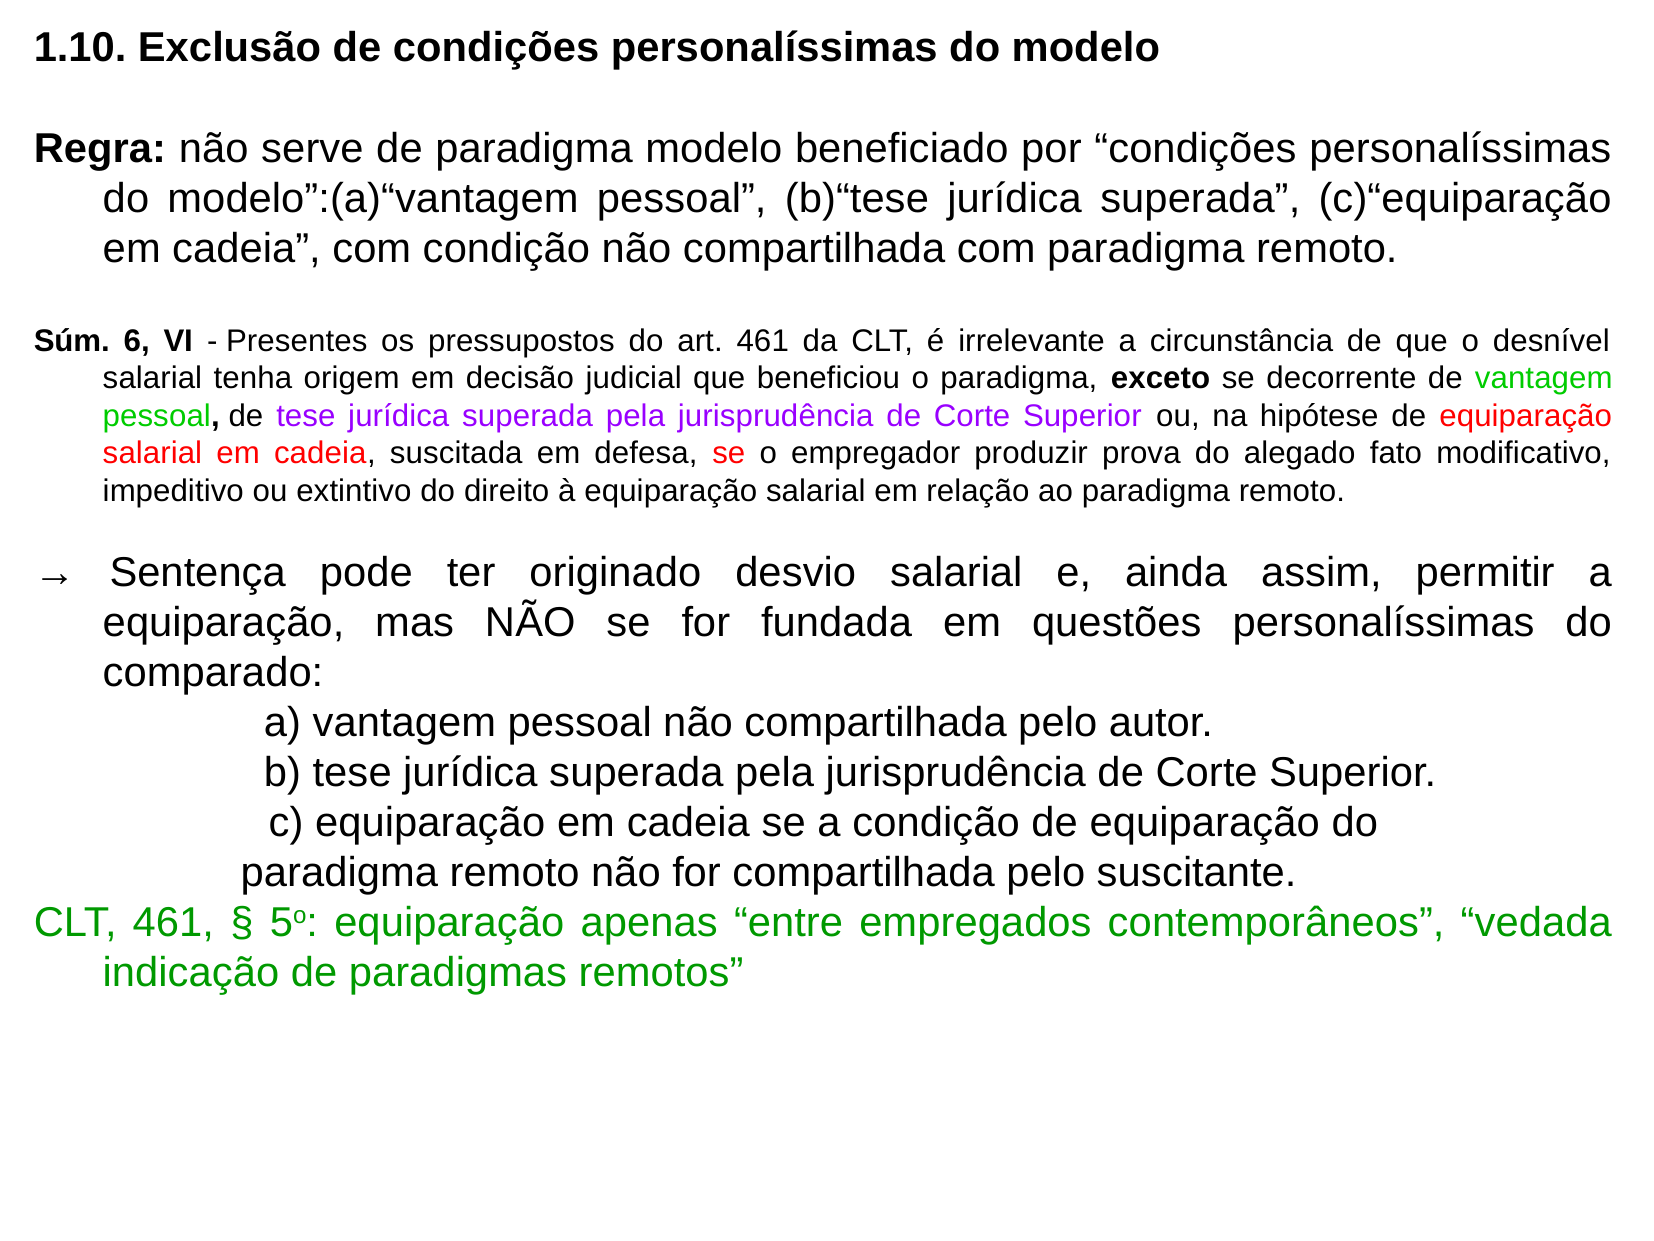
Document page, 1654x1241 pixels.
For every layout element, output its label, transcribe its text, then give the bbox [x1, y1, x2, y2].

text_box 1.10. Exclusão de condições personalíssimas do modelo Regra: não serve de paradigma modelo beneficiado por “condições personalíssimas do modelo”:(a)“vantagem pessoal”, (b)“tese jurídica superada”, (c)“equiparação em cadeia”, com condição não compartilhada com paradigma remoto. Súm. 6, VI - Presentes os pressupostos do art. 461 da CLT, é irrelevante a circunstância de que o desnível salarial tenha origem em decisão judicial que beneficiou o paradigma, exceto se decorrente de vantagem pessoal, de tese jurídica superada pela jurisprudência de Corte Superior ou, na hipótese de equiparação salarial em cadeia, suscitada em defesa, se o empregador produzir prova do alegado fato modificativo, impeditivo ou extintivo do direito à equiparação salarial em relação ao paradigma remoto. → Sentença pode ter originado desvio salarial e, ainda assim, permitir a equiparação, mas NÃO se for fundada em questões personalíssimas do comparado: a) vantagem pessoal não compartilhada pelo autor. b) tese jurídica superada pela jurisprudência de Corte Superior. c) equiparação em cadeia se a condição de equiparação do paradigma remoto não for compartilhada pelo suscitante. CLT, 461, § 5o: equiparação apenas “entre empregados contemporâneos”, “vedada indicação de paradigmas remotos” [12, 12, 1628, 140]
